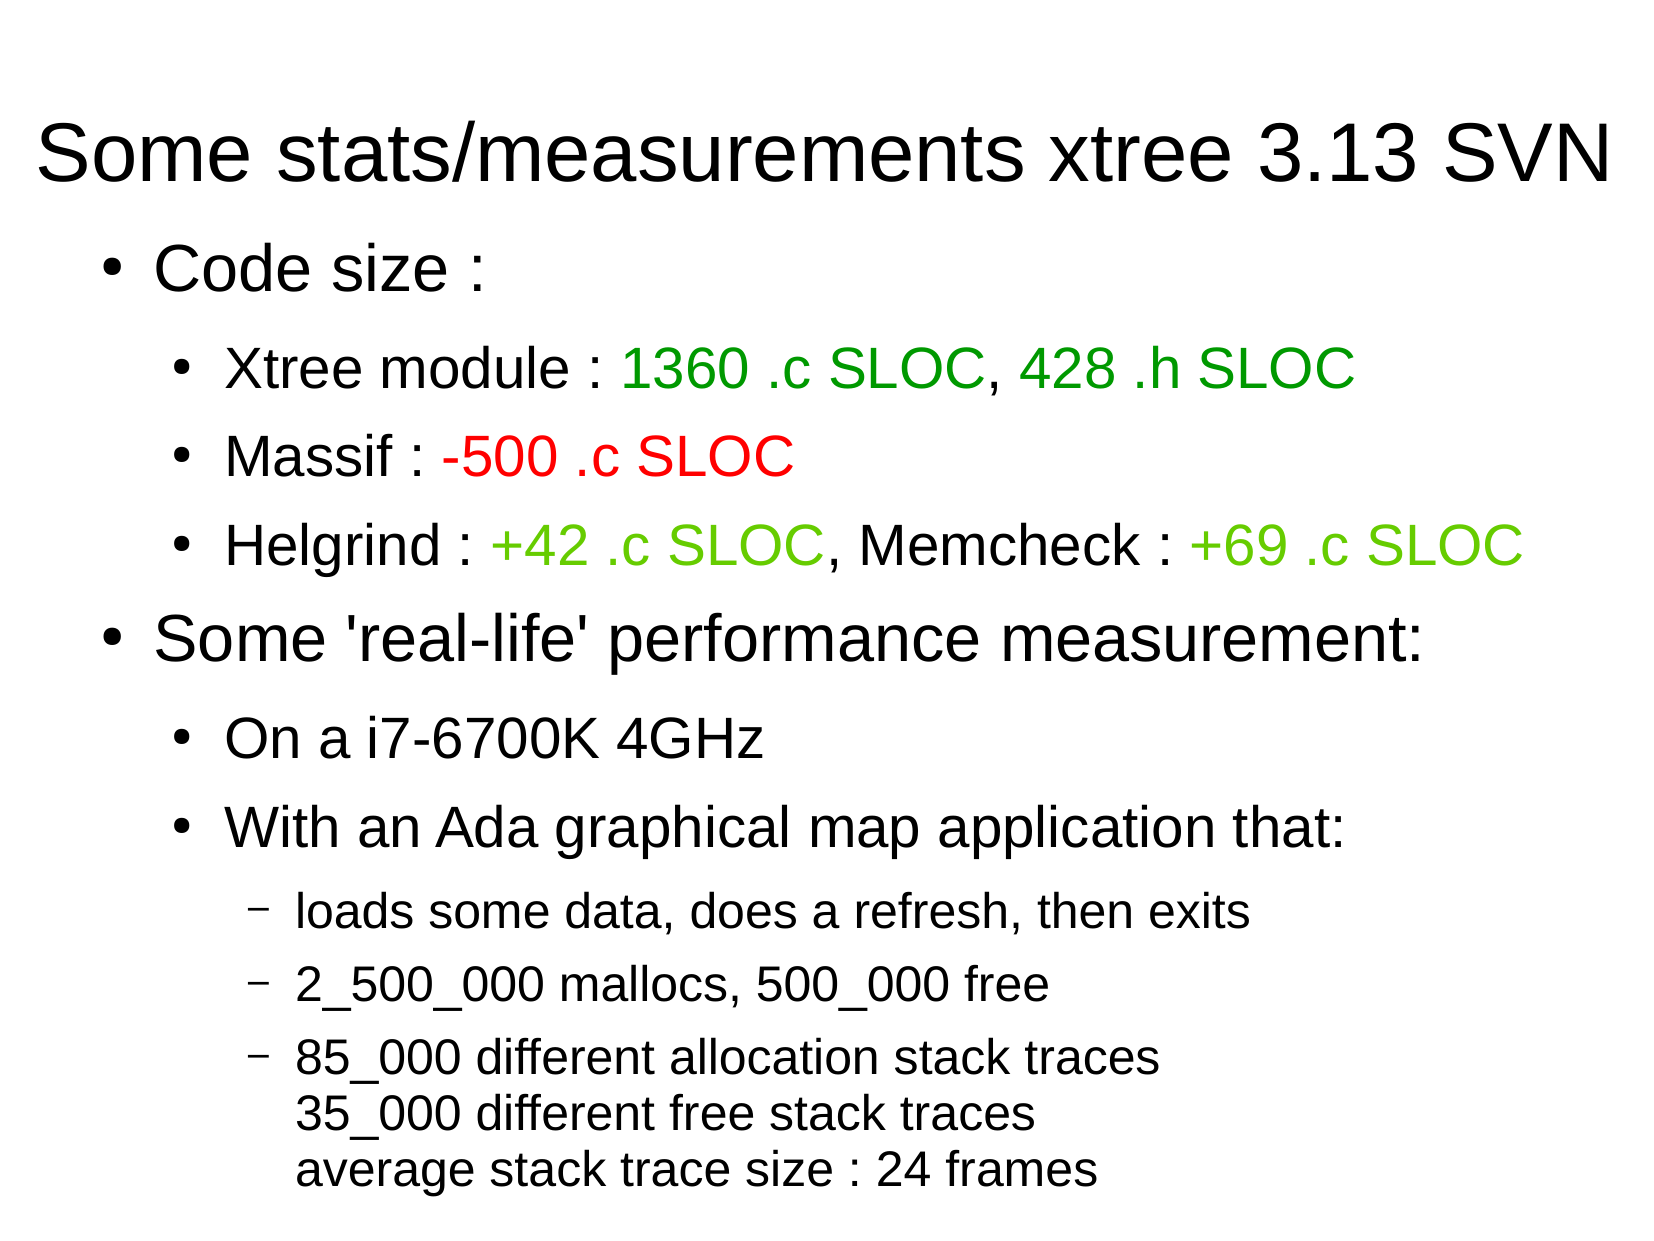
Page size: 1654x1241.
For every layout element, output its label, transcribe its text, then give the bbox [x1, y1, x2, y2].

list Code size : Xtree module : 1360 .c SLOC, 428 .h SLOC Massif : -500 .c SLOC Helgrind : +42 .c SLOC, Memcheck : +69 .c SLOC Some 'real-life' performance measurement: On a i7-6700K 4GHz With an Ada graphical map application that: loads some data, does a refresh, then exits 2_500_000 mallocs, 500_000 free 85_000 different allocation stack traces 35_000 different free stack traces average stack trace size : 24 frames [82, 231, 1571, 1198]
title Some stats/measurements xtree 3.13 SVN [30, 49, 1621, 257]
